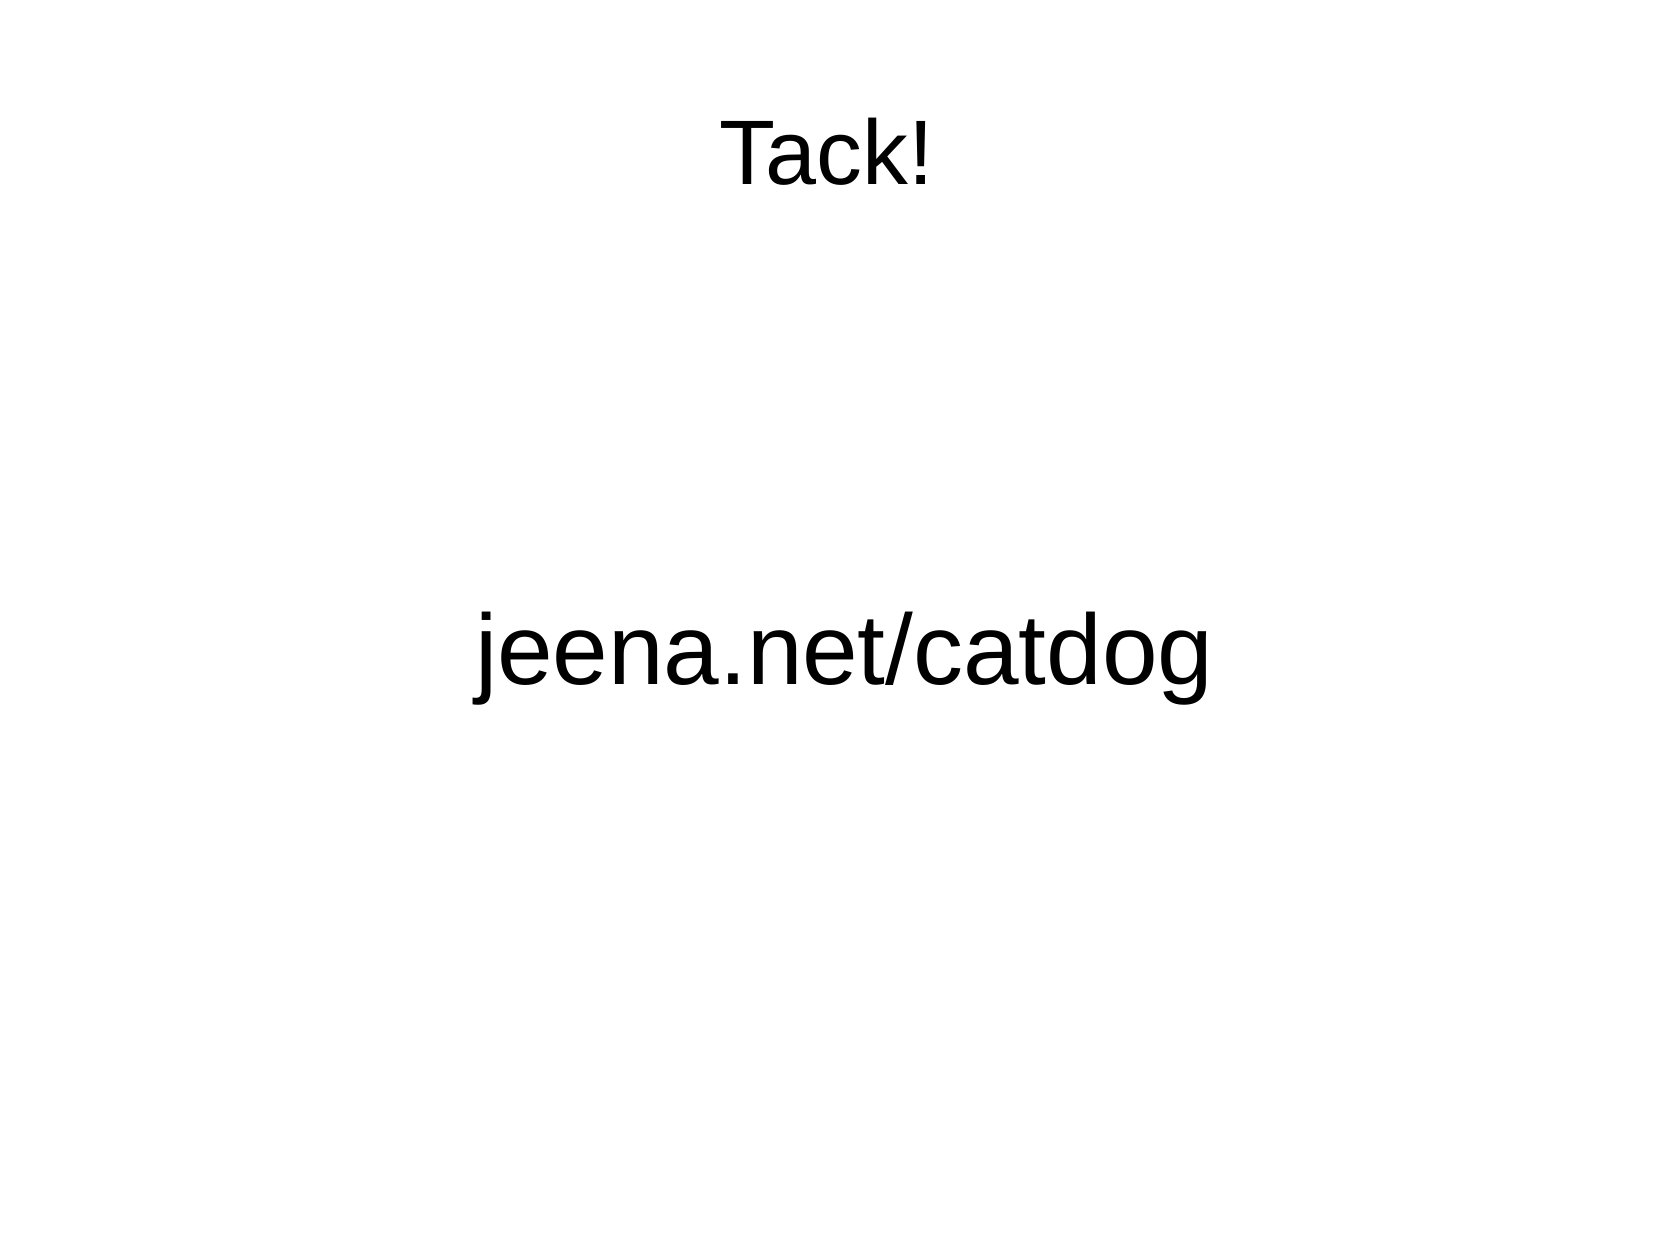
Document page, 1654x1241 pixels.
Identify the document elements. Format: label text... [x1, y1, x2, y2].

title Tack! [82, 49, 1571, 257]
subtitle jeena.net/catdog [82, 290, 1571, 1010]
